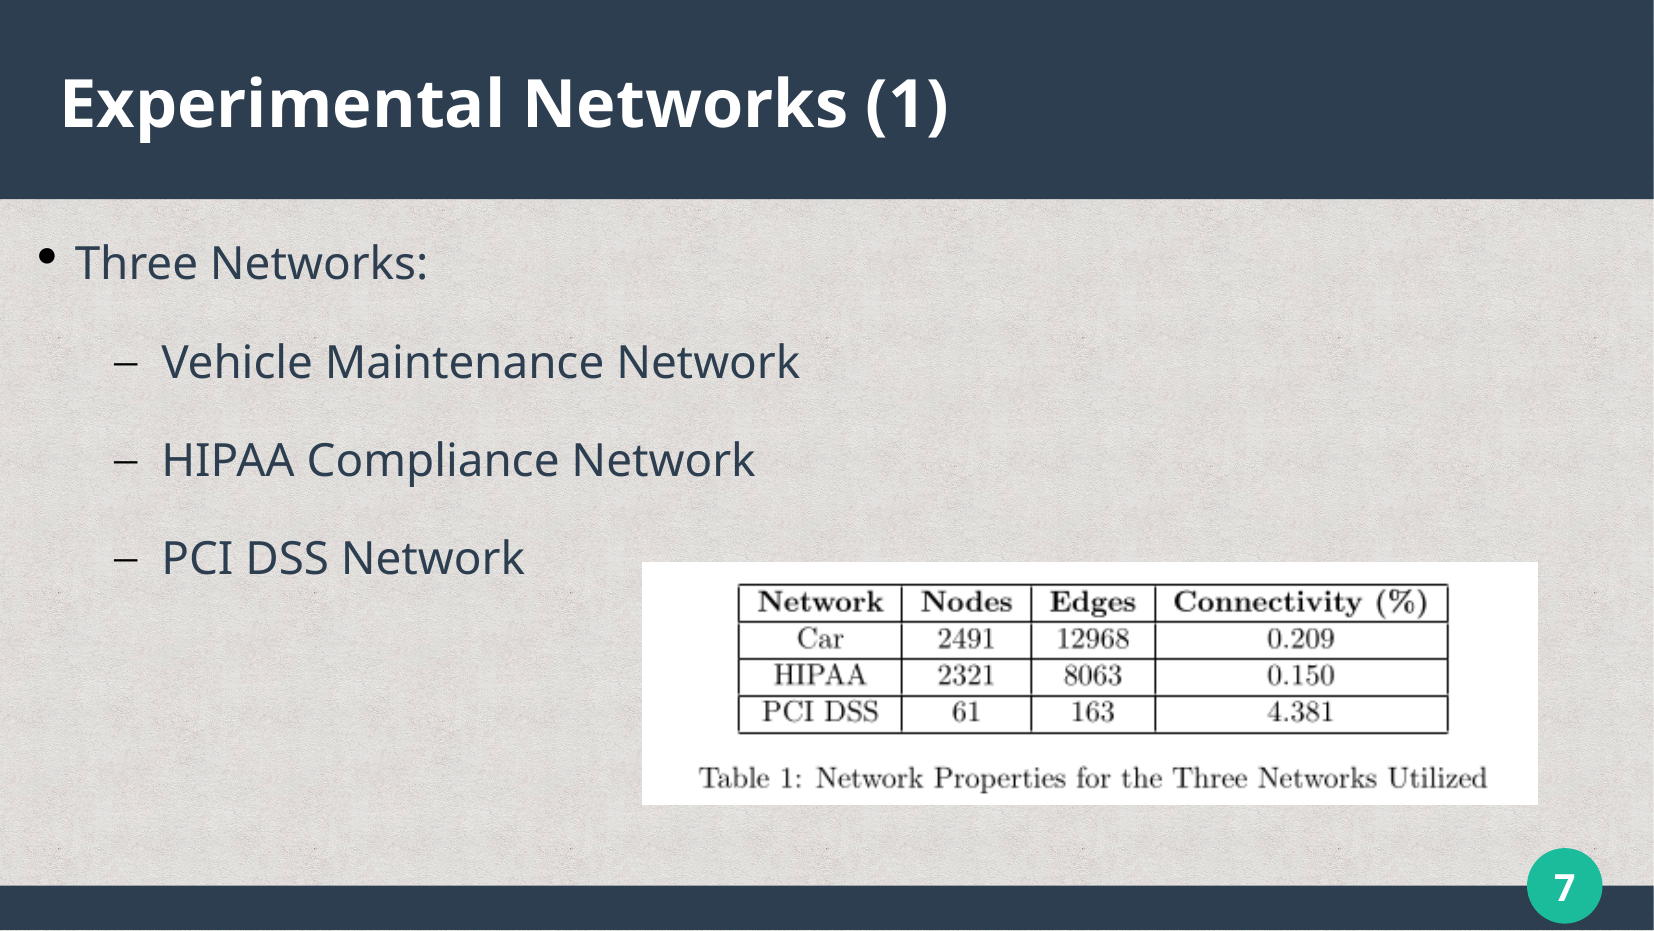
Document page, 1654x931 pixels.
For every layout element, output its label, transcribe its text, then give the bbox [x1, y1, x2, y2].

picture [0, 200, 1654, 885]
title Experimental Networks (1) [59, 36, 1595, 155]
text_box Three Networks: Vehicle Maintenance Network HIPAA Compliance Network PCI DSS Network [39, 223, 1575, 826]
